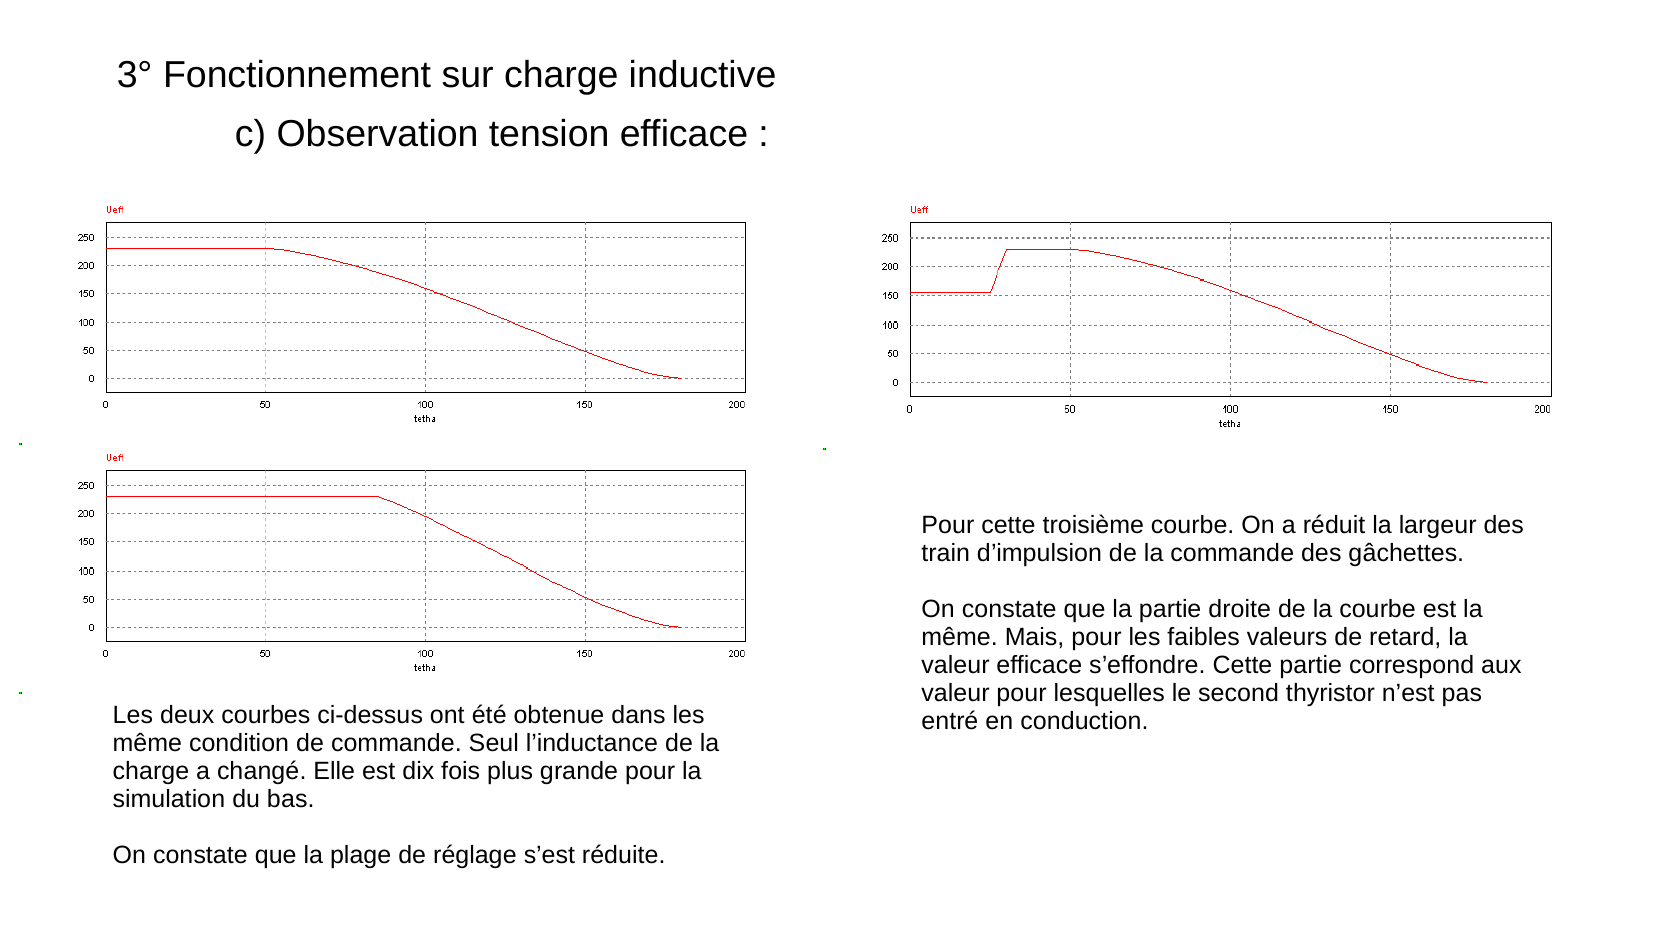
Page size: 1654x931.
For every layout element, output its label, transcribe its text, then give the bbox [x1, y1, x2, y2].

picture [19, 196, 770, 694]
picture [823, 196, 1576, 450]
text_box c) Observation tension efficace : [220, 104, 785, 162]
text_box Pour cette troisième courbe. On a réduit la largeur des train d’impulsion de la commande des gâchettes. On constate que la partie droite de la courbe est la même. Mais, pour les faibles valeurs de retard, la valeur efficace s’effondre. Cette partie correspond aux valeur pour lesquelles le second thyristor n’est pas entré en conduction. [906, 503, 1556, 743]
text_box 3° Fonctionnement sur charge inductive [102, 45, 792, 103]
text_box Les deux courbes ci-dessus ont été obtenue dans les même condition de commande. Seul l’inductance de la charge a changé. Elle est dix fois plus grande pour la simulation du bas. On constate que la plage de réglage s’est réduite. [98, 693, 748, 877]
